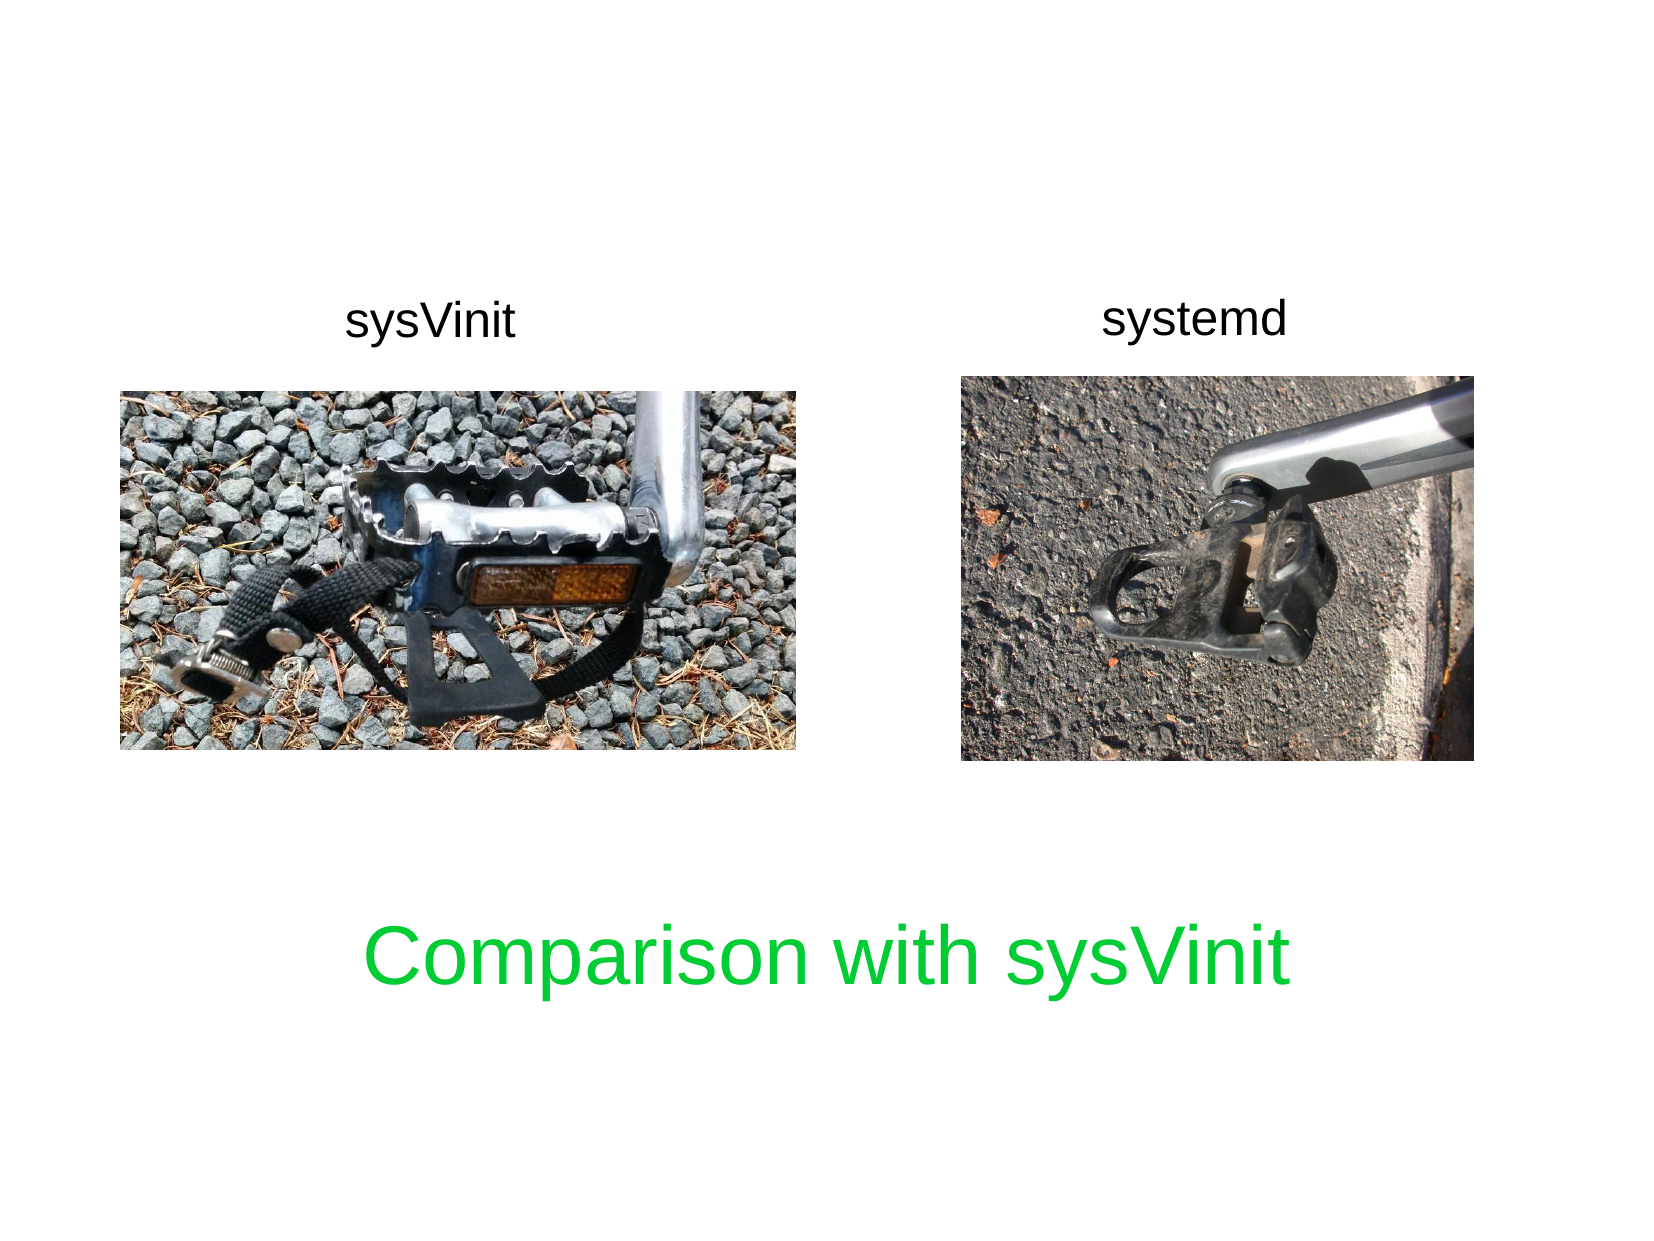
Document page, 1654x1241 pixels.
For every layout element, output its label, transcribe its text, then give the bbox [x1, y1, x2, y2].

text_box systemd [1086, 282, 1306, 367]
text_box Comparison with sysVinit [346, 900, 1308, 1011]
text_box sysVinit [330, 285, 535, 369]
picture [120, 391, 796, 751]
picture [961, 376, 1474, 761]
